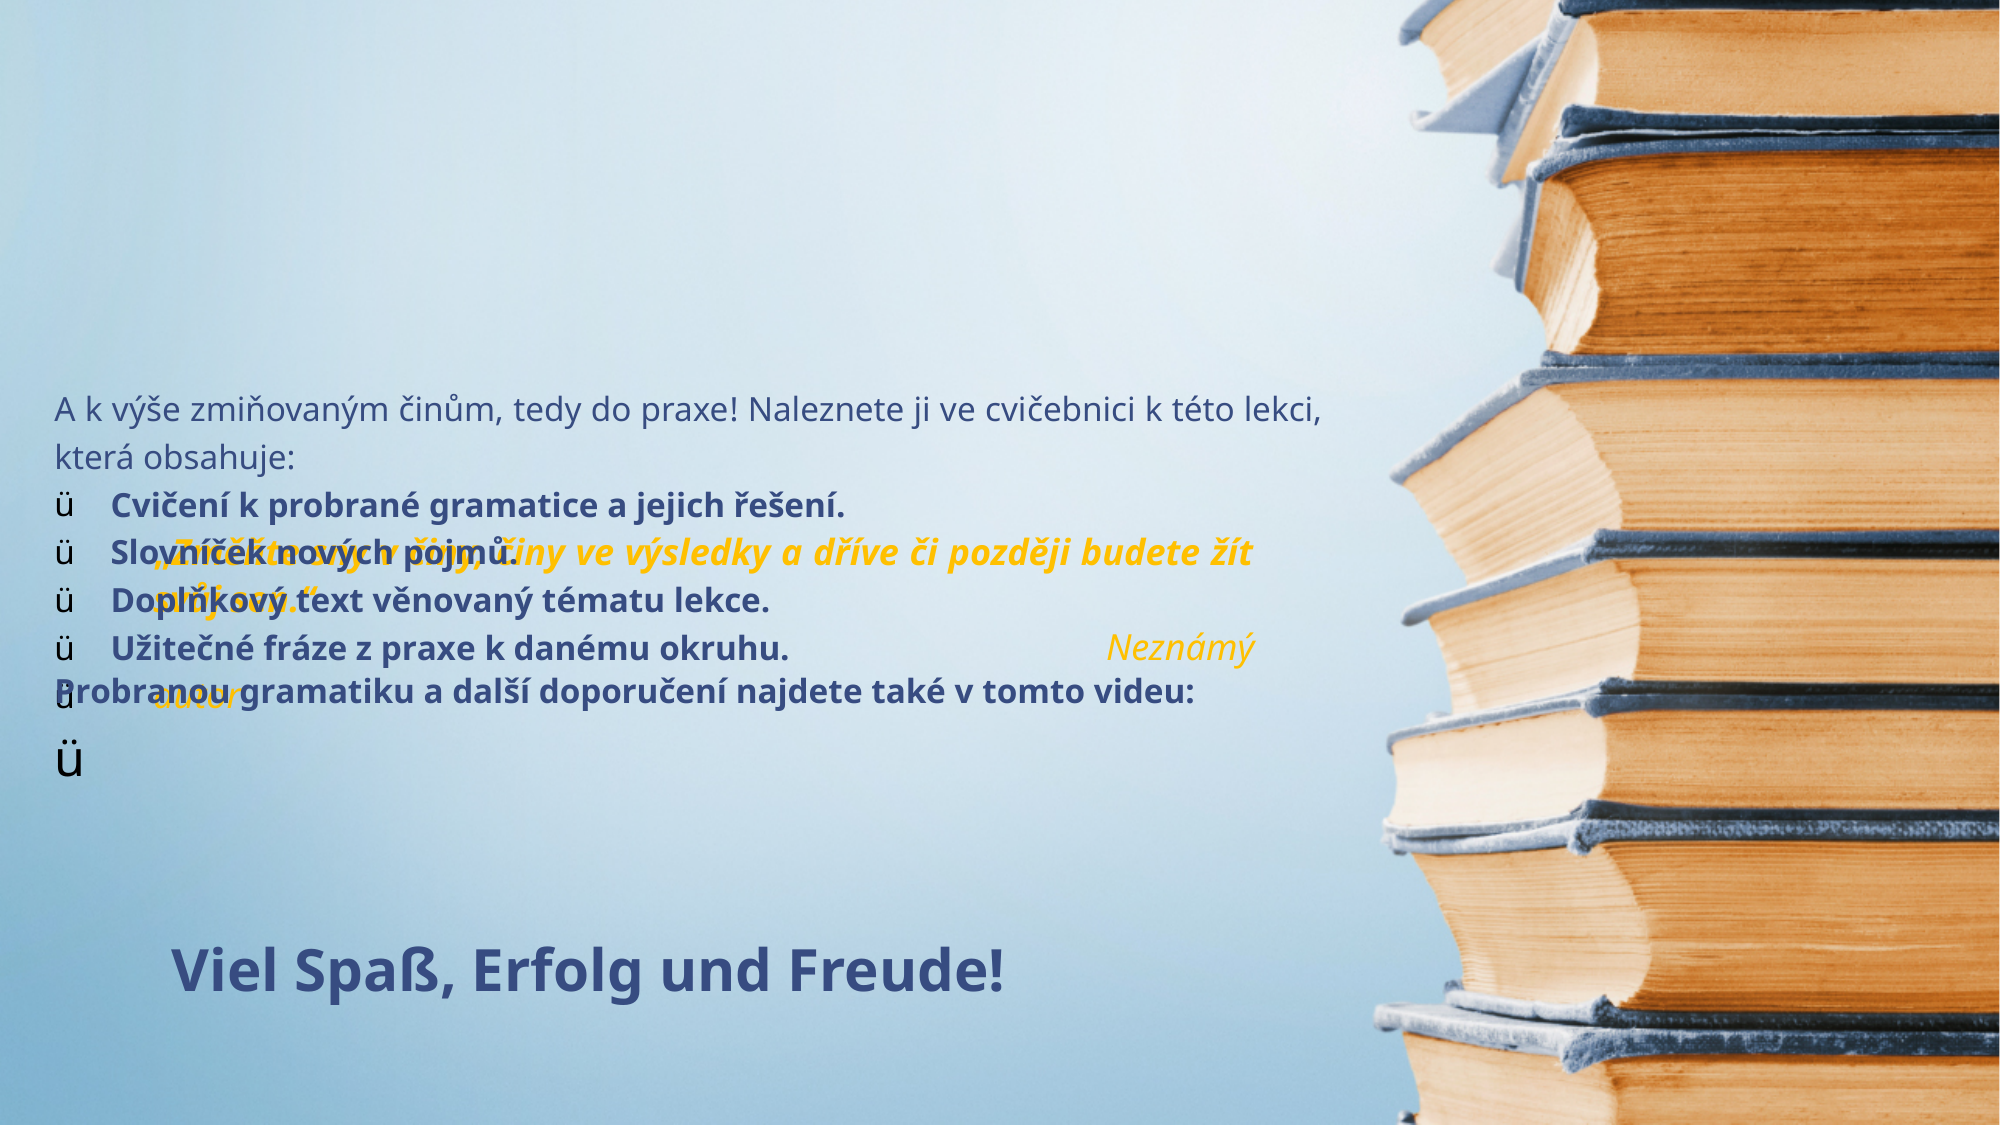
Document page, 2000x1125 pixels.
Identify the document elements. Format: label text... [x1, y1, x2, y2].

text_box Probranou gramatiku a další doporučení najdete také v tomto videu: [34, 612, 1272, 706]
list „Změňte sny v činy, činy ve výsledky a dříve či později budete žít svůj sen.“ Neznámý autor [34, 95, 1381, 289]
text_box A k výše zmiňovaným činům, tedy do praxe! Naleznete ji ve cvičebnici k této lekci, která obsahuje: Cvičení k probrané gramatice a jejich řešení. Slovníček nových pojmů. Doplňkový text věnovaný tématu lekce. Užitečné fráze z praxe k danému okruhu. [34, 370, 1365, 706]
text_box Viel Spaß, Erfolg und Freude! [151, 909, 1302, 1016]
